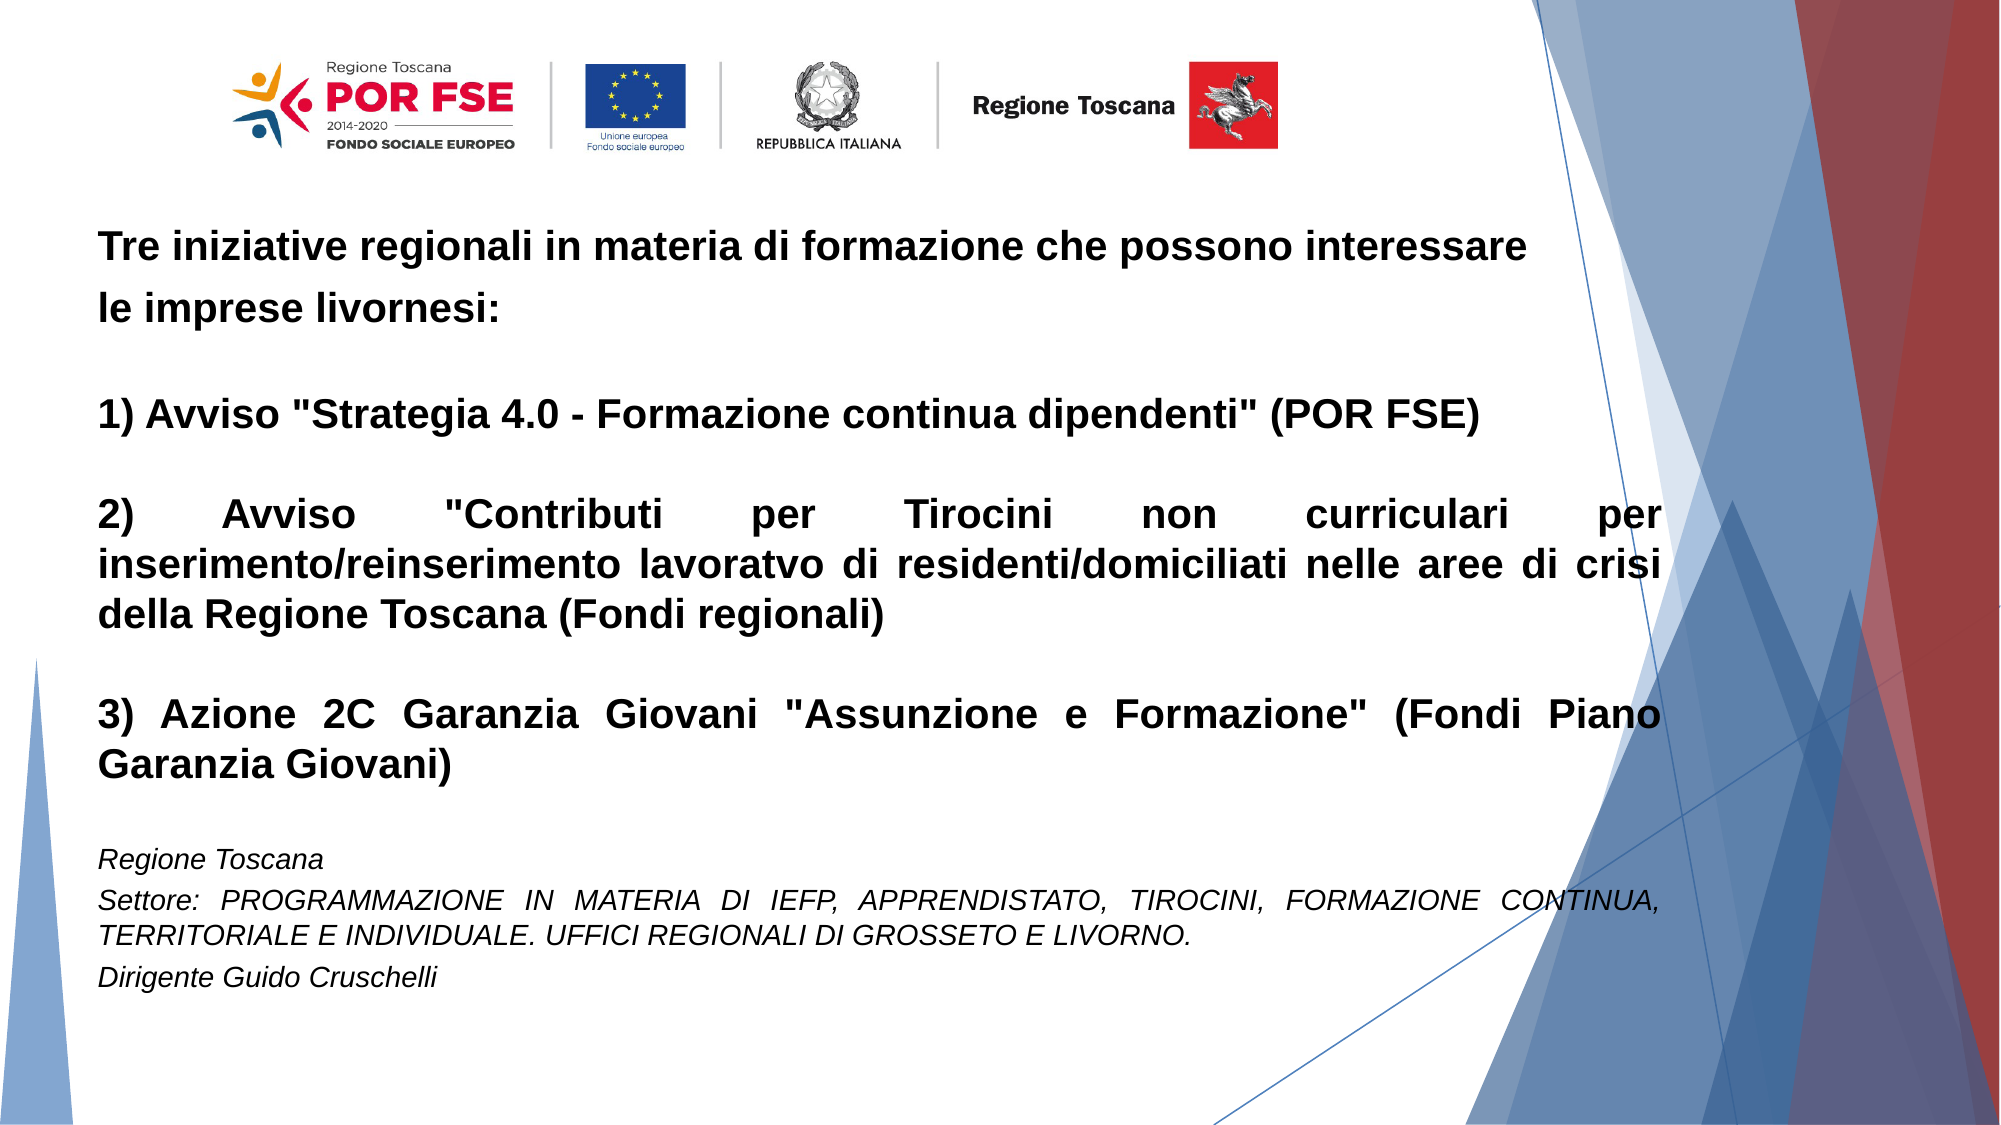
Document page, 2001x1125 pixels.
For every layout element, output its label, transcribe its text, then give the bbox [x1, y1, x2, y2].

picture [232, 54, 1278, 155]
text_box Tre iniziative regionali in materia di formazione che possono interessare le imprese livornesi: 1) Avviso "Strategia 4.0 - Formazione continua dipendenti" (POR FSE) 2) Avviso "Contributi per Tirocini non curriculari per inserimento/reinserimento lavoratvo di residenti/domiciliati nelle aree di crisi della Regione Toscana (Fondi regionali) 3) Azione 2C Garanzia Giovani "Assunzione e Formazione" (Fondi Piano Garanzia Giovani) Regione Toscana Settore: PROGRAMMAZIONE IN MATERIA DI IEFP, APPRENDISTATO, TIROCINI, FORMAZIONE CONTINUA, TERRITORIALE E INDIVIDUALE. UFFICI REGIONALI DI GROSSETO E LIVORNO. Dirigente Guido Cruschelli [83, 153, 1678, 1065]
